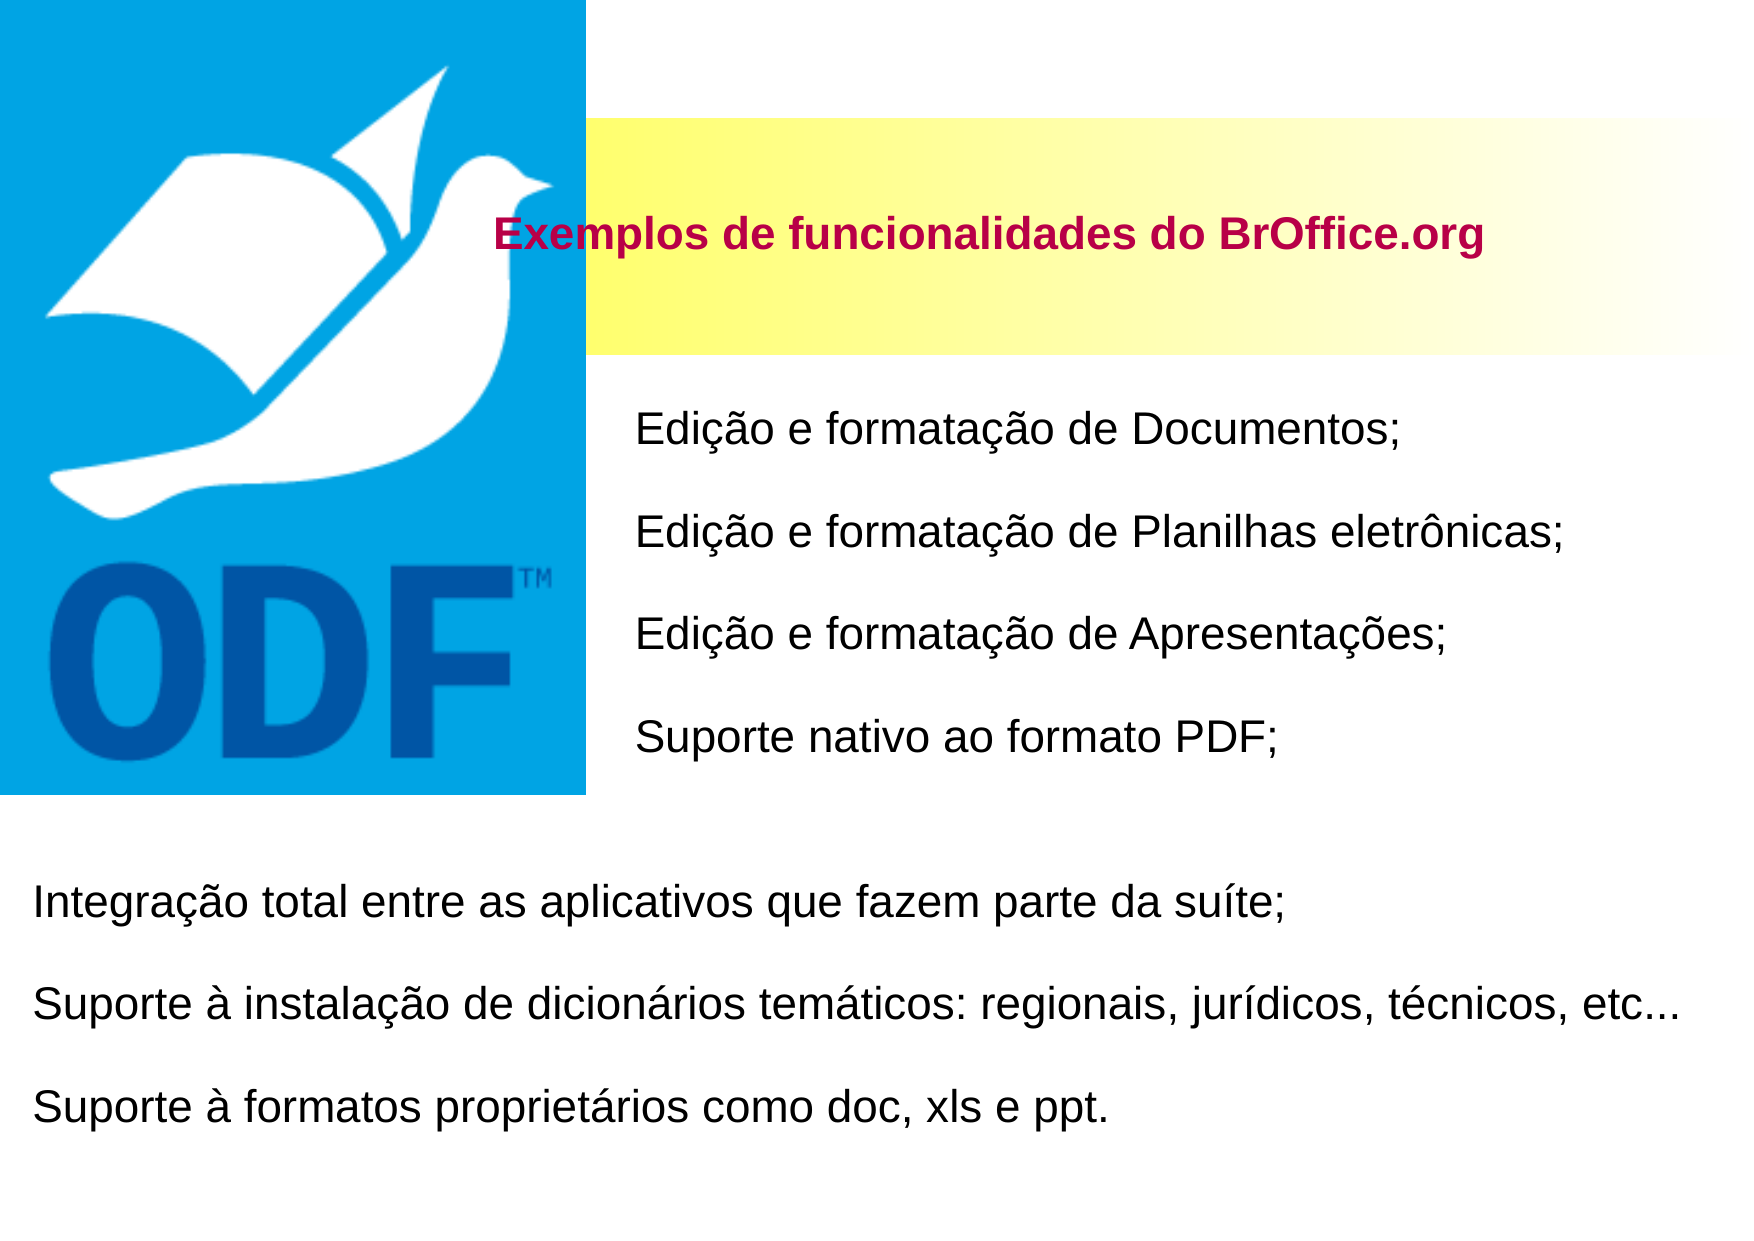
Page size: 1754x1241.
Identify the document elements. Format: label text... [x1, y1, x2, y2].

text_box Integração total entre as aplicativos que fazem parte da suíte; Suporte à instalação de dicionários temáticos: regionais, jurídicos, técnicos, etc... Suporte à formatos proprietários como doc, xls e ppt. [17, 868, 1743, 1168]
text_box Edição e formatação de Documentos; Edição e formatação de Planilhas eletrônicas; Edição e formatação de Apresentações; Suporte nativo ao formato PDF; [620, 395, 1713, 810]
text_box [586, 118, 1750, 355]
picture [392, 566, 512, 757]
picture [51, 563, 205, 760]
picture [223, 566, 367, 757]
picture [332, 66, 448, 240]
picture [46, 154, 387, 395]
picture [49, 154, 553, 520]
text_box Exemplos de funcionalidades do BrOffice.org [478, 200, 1719, 275]
picture [537, 569, 541, 584]
picture [521, 569, 531, 585]
